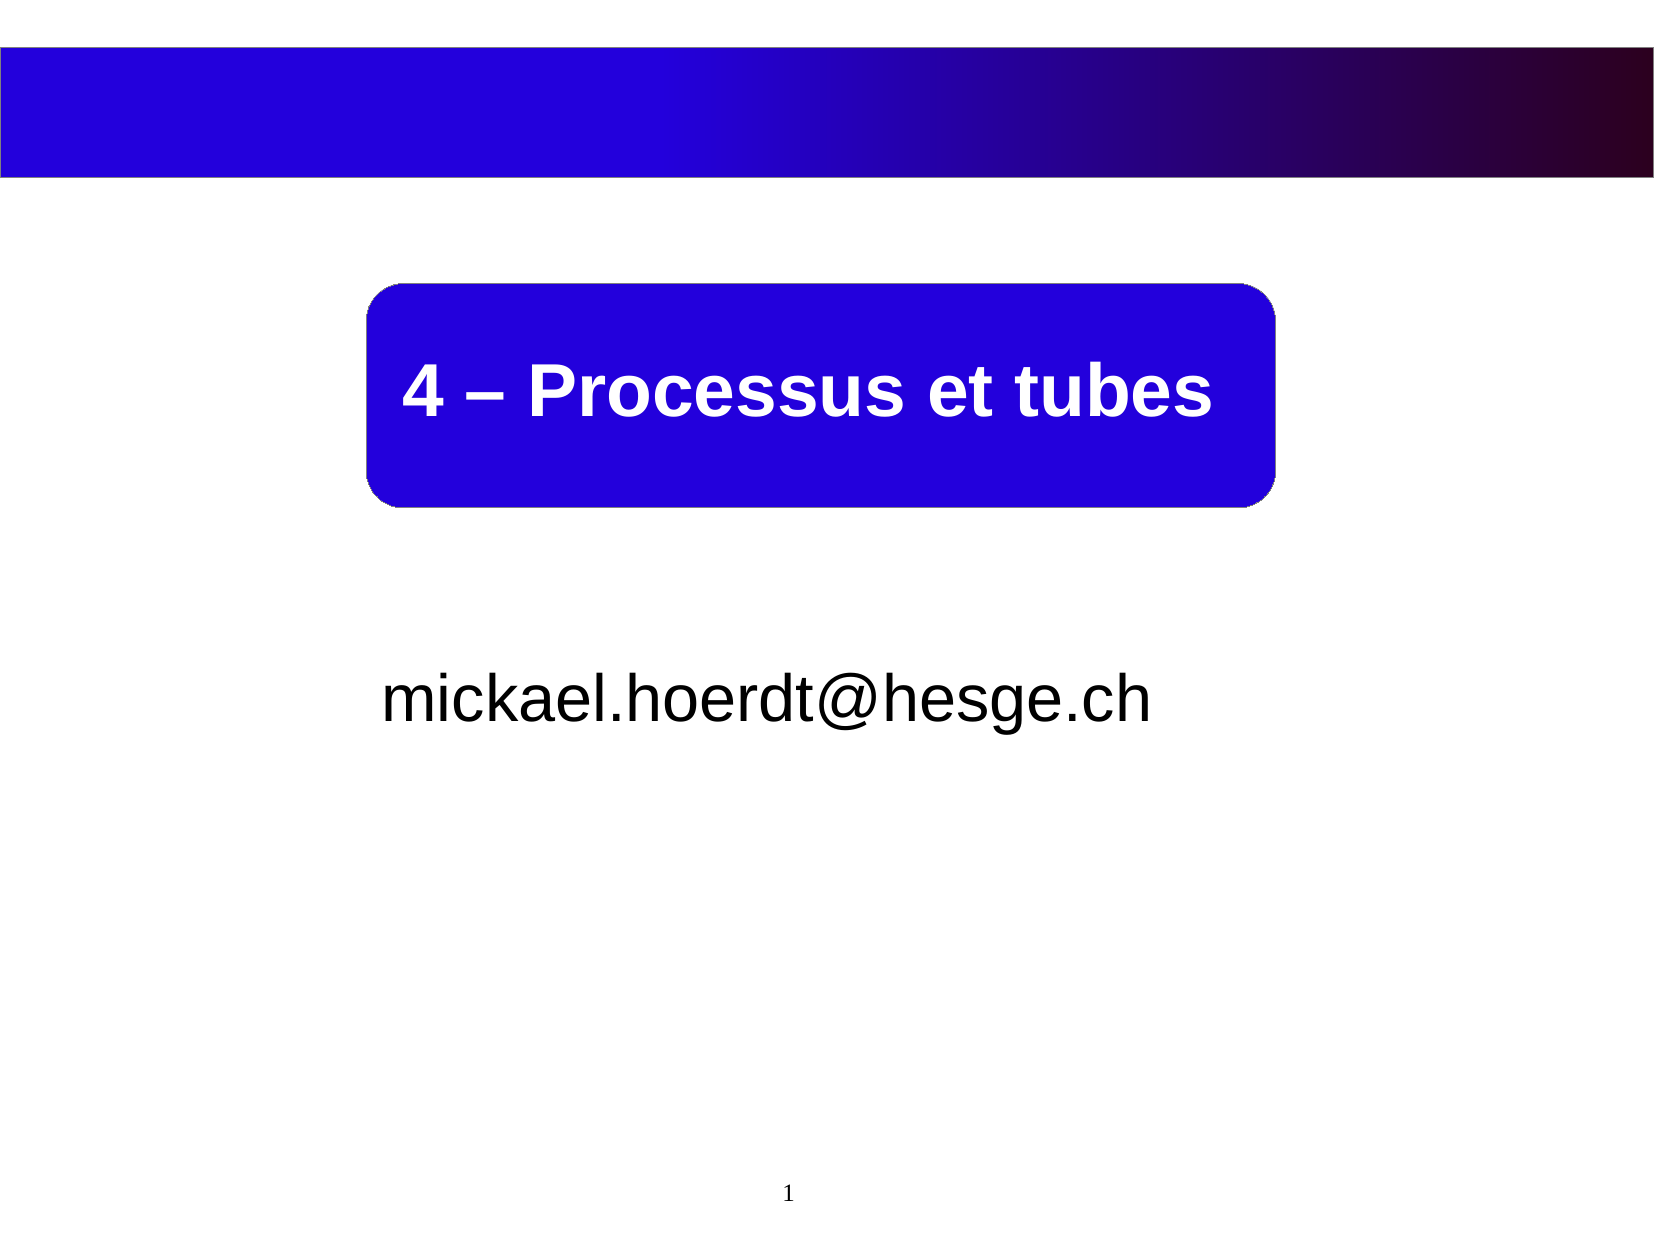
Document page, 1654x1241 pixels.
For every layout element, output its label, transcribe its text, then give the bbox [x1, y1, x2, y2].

text_box 4 – Processus et tubes [140, 259, 1477, 604]
list mickael.hoerdt@hesge.ch [40, 587, 1454, 1123]
